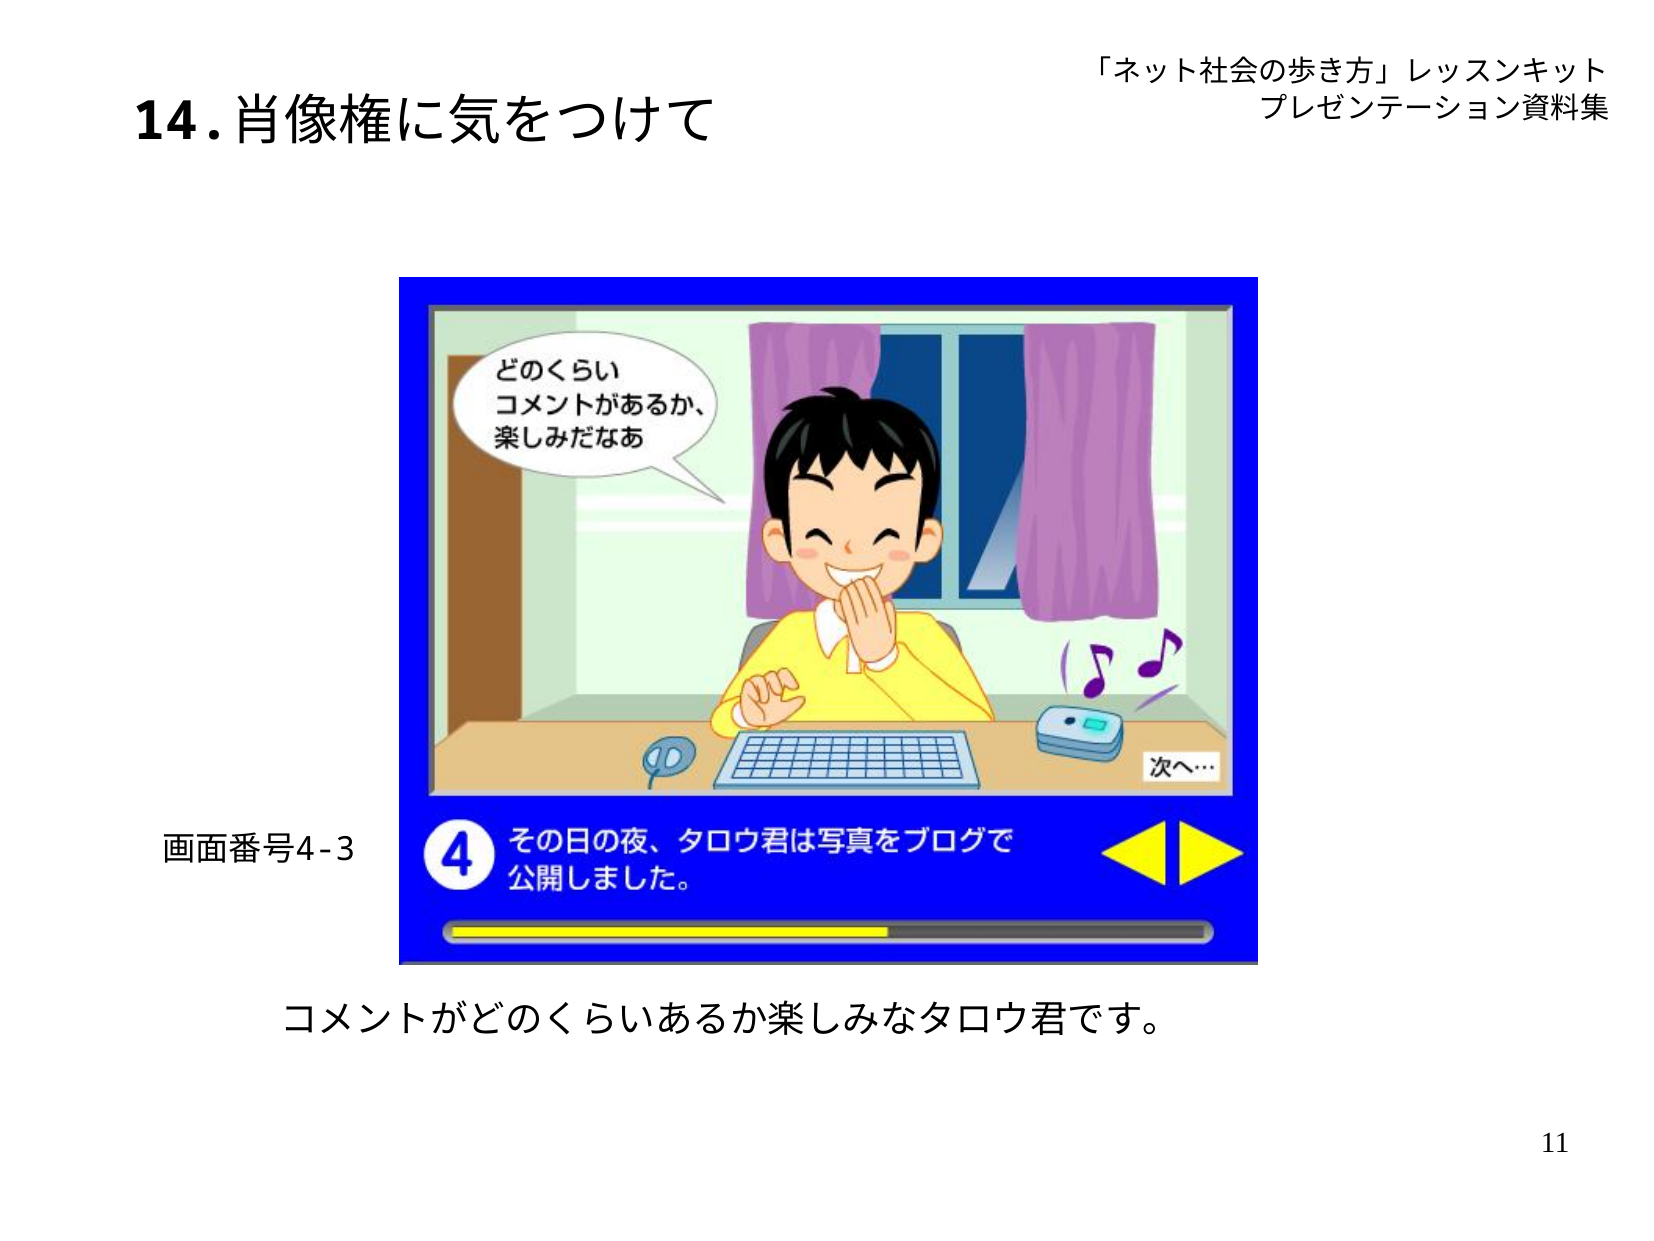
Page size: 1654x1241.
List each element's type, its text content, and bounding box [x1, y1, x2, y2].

picture [399, 277, 1258, 965]
text_box コメントがどのくらいあるか楽しみなタロウ君です。 [265, 981, 1418, 1051]
text_box 14.肖像権に気をつけて [118, 88, 1093, 158]
text_box 「ネット社会の歩き方」レッスンキット プレゼンテーション資料集 [1062, 44, 1625, 134]
text_box 画面番号4-3 [147, 826, 384, 875]
